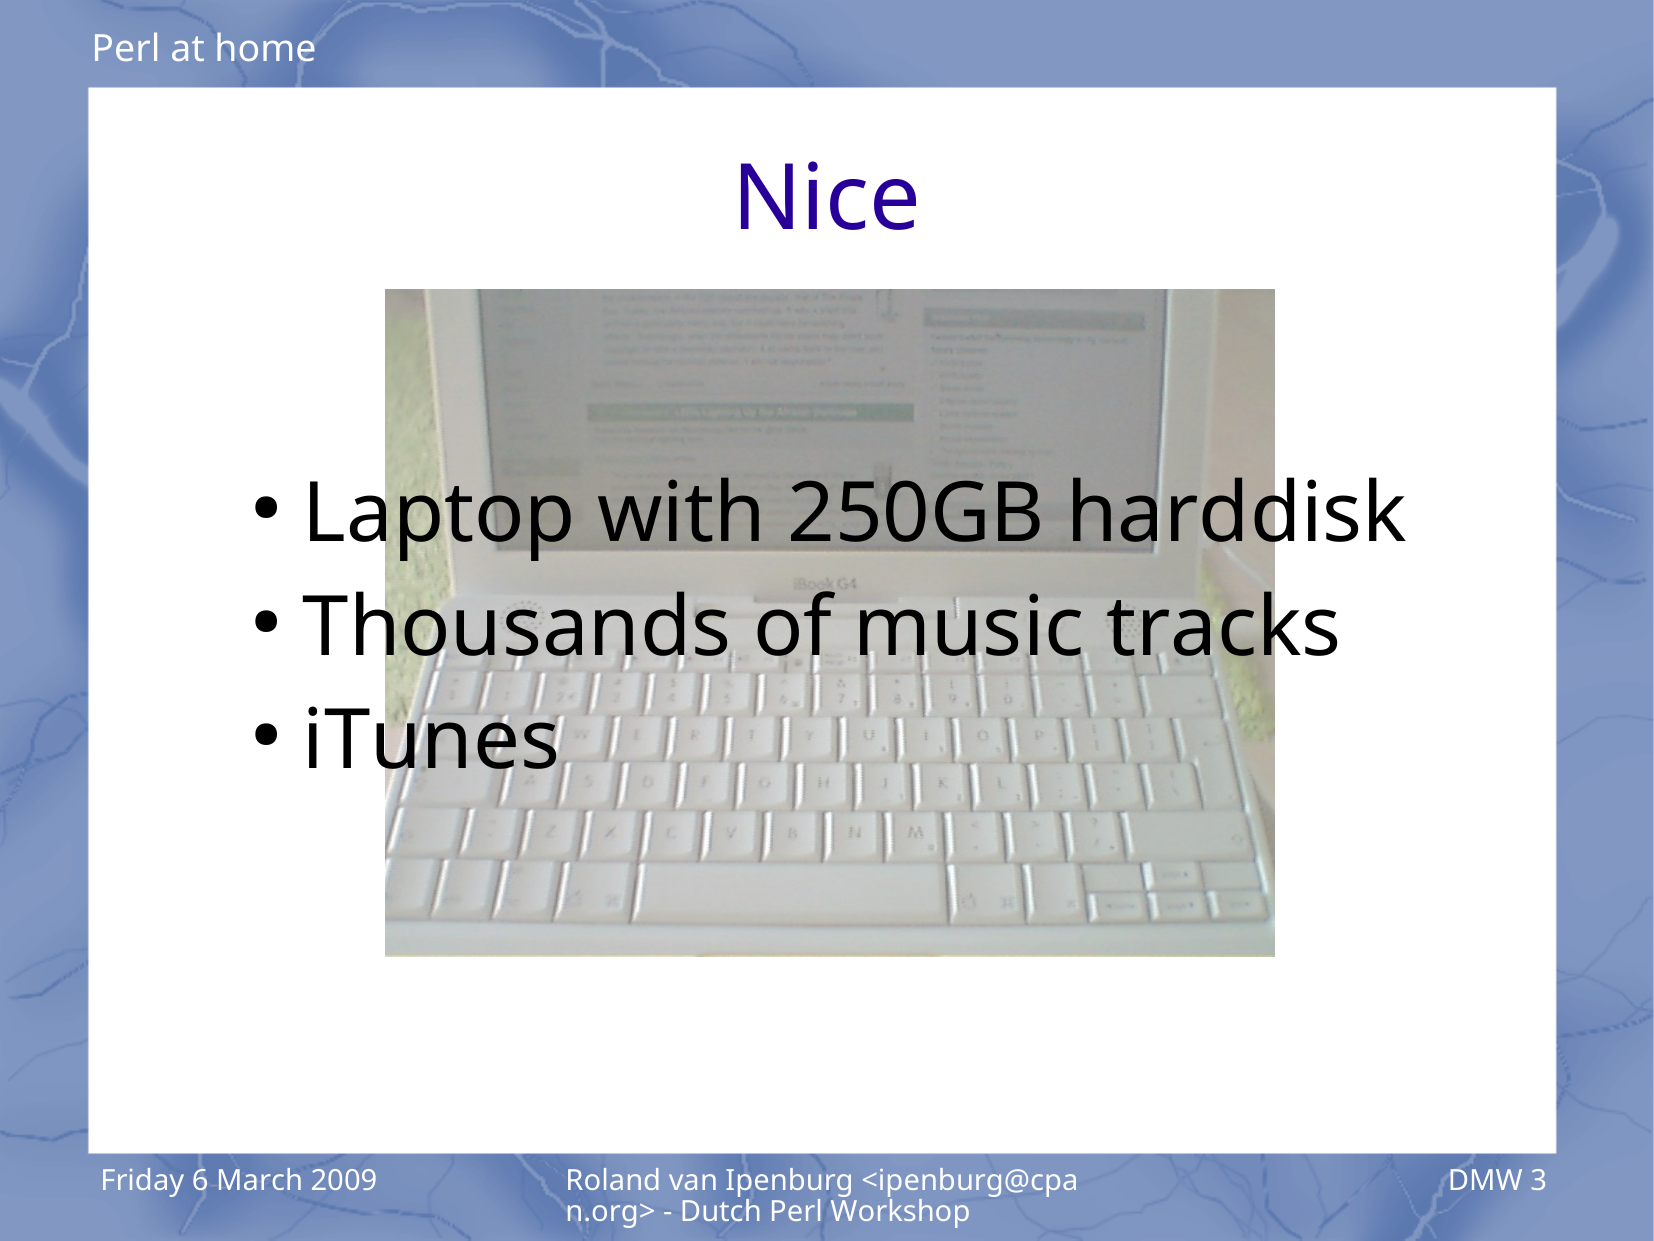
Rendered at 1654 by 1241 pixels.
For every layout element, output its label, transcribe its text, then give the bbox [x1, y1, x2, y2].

title Nice [118, 98, 1536, 291]
picture [0, 0, 1654, 1241]
